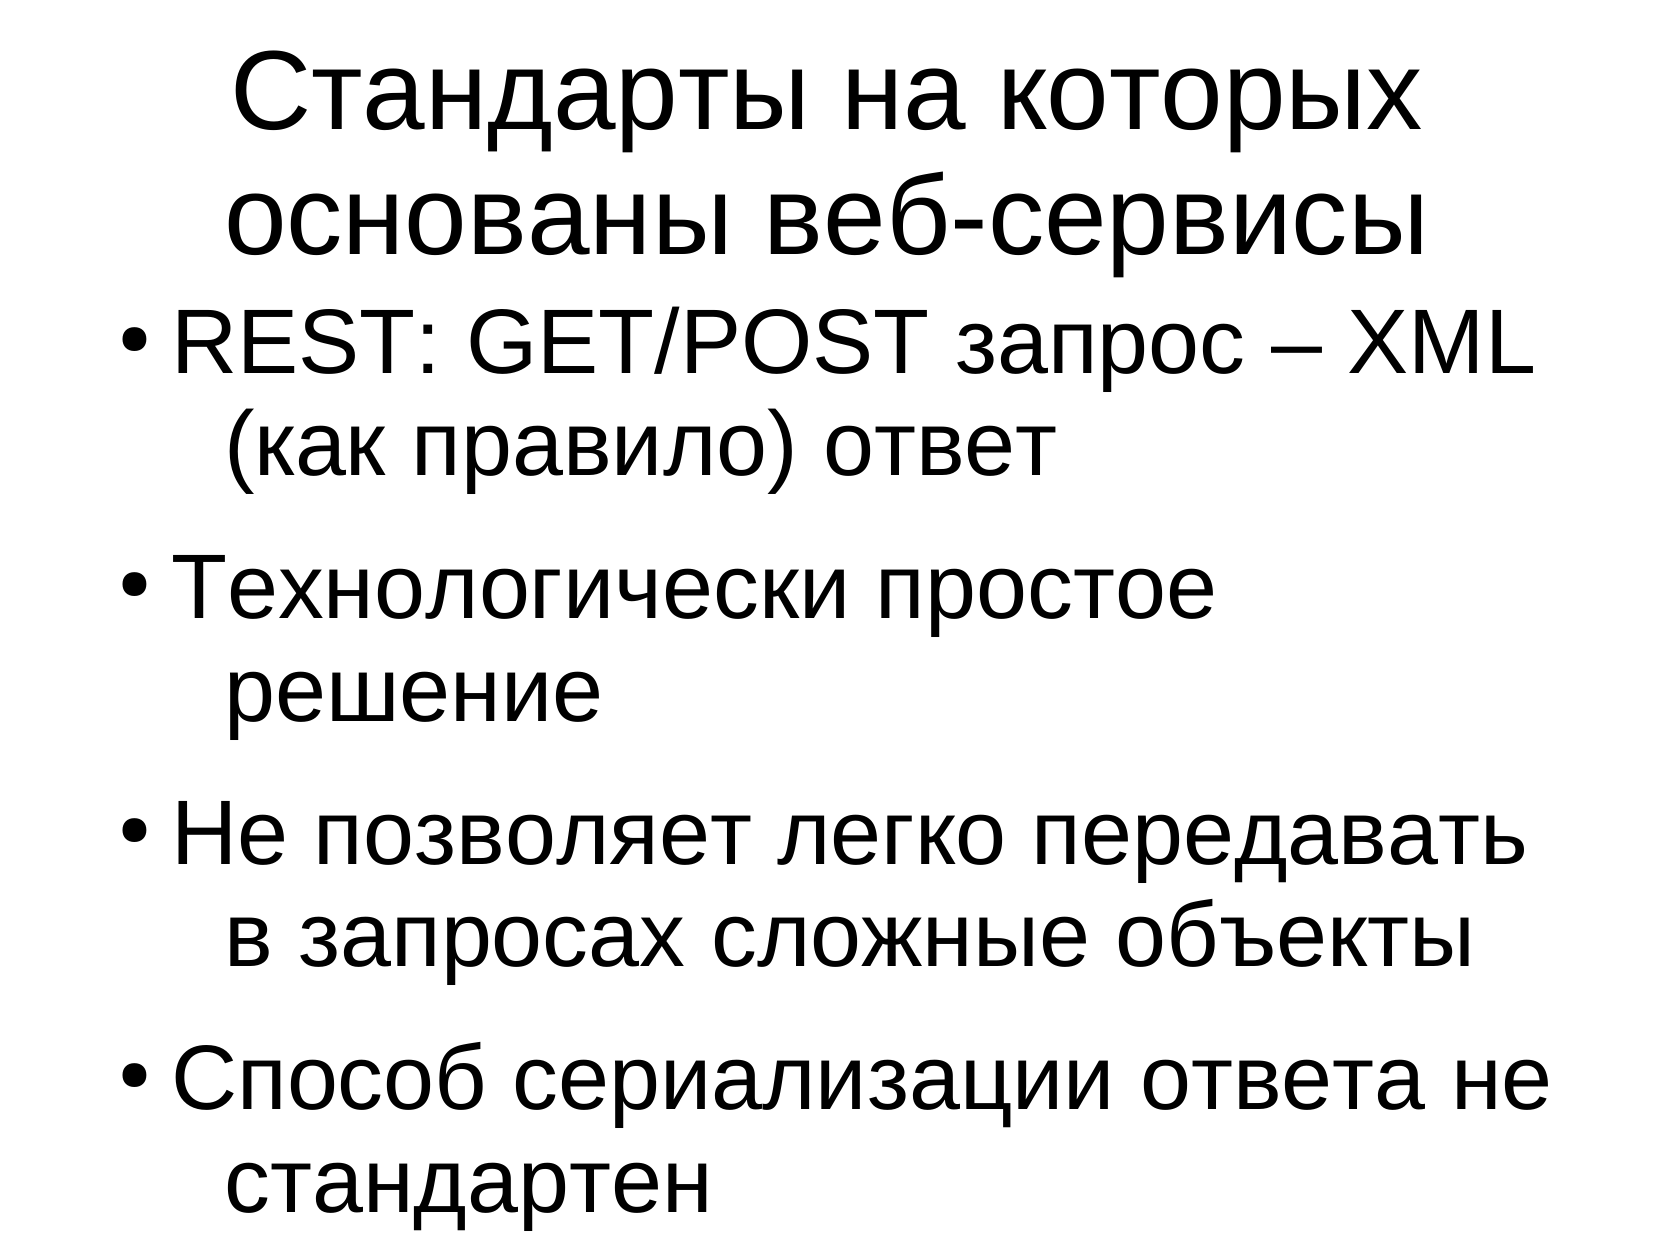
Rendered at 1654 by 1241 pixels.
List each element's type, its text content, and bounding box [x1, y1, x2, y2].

title Стандарты на которых основаны веб-сервисы [82, 27, 1571, 279]
list REST: GET/POST запрос – XML (как правило) ответ Технологически простое решение Не позволяет легко передавать в запросах сложные объекты Способ сериализации ответа не стандартен [82, 290, 1571, 1232]
